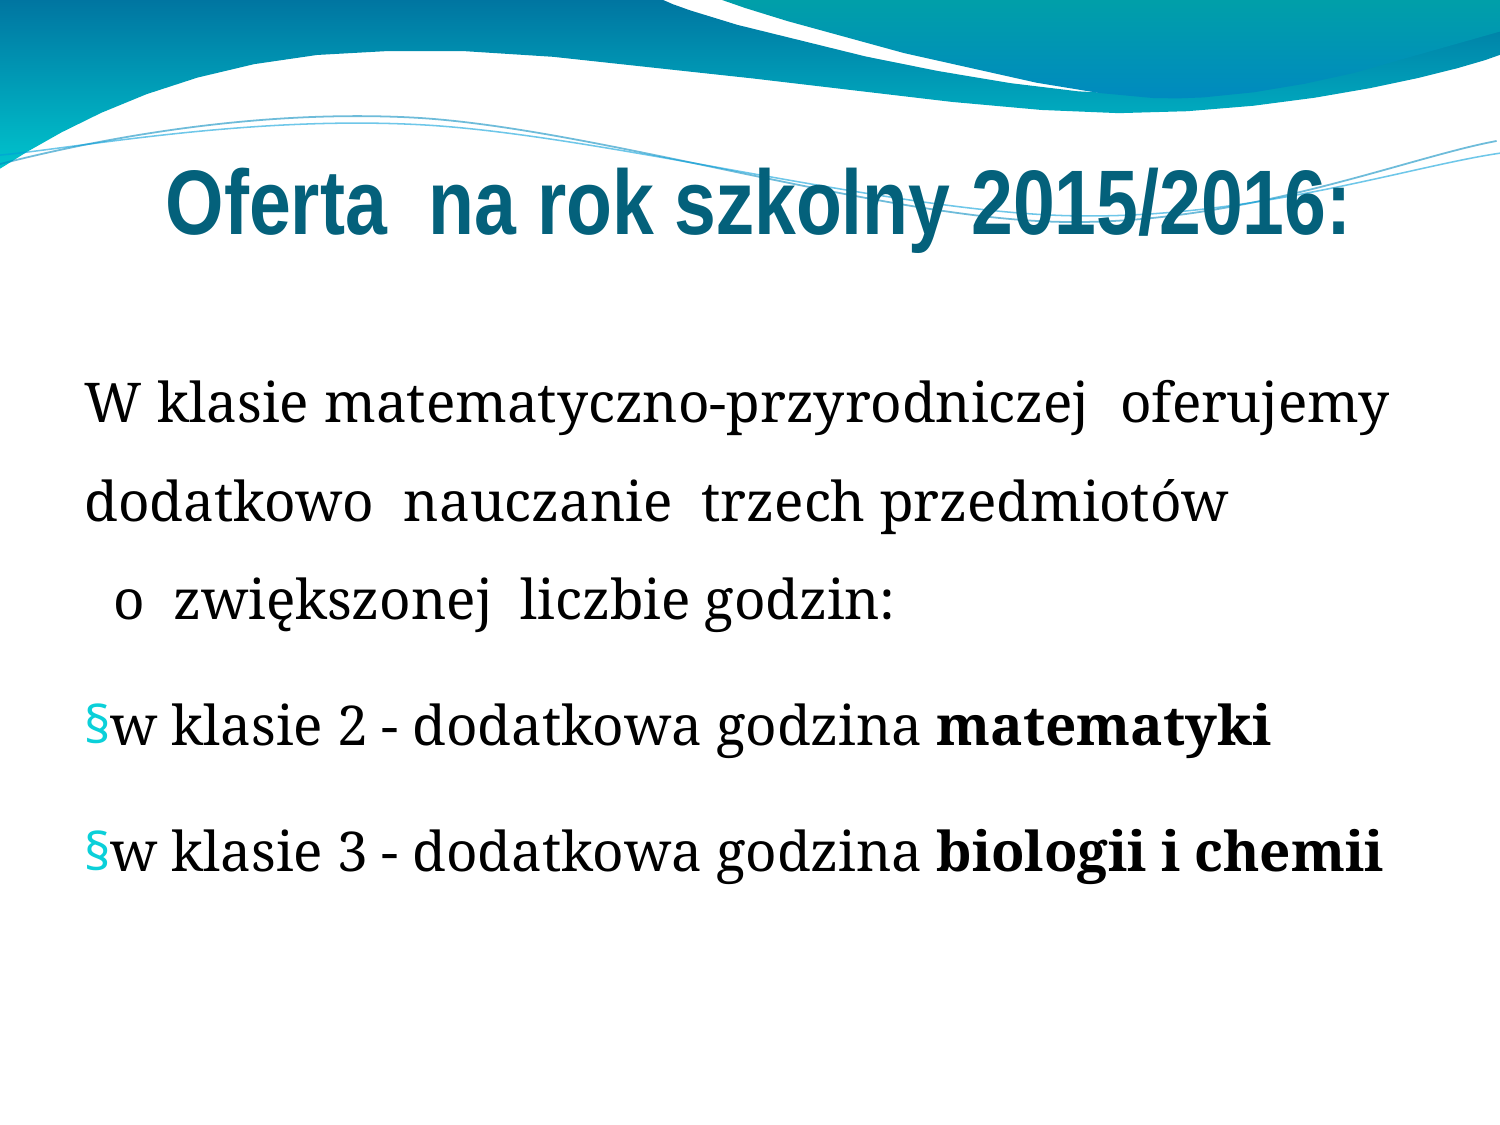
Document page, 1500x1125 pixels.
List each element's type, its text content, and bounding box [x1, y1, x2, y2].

title Oferta na rok szkolny 2015/2016: [46, 128, 1472, 267]
list W klasie matematyczno-przyrodniczej oferujemy dodatkowo nauczanie trzech przedmiotów o zwiększonej liczbie godzin: w klasie 2 - dodatkowa godzina matematyki w klasie 3 - dodatkowa godzina biologii i chemii [70, 328, 1421, 1049]
